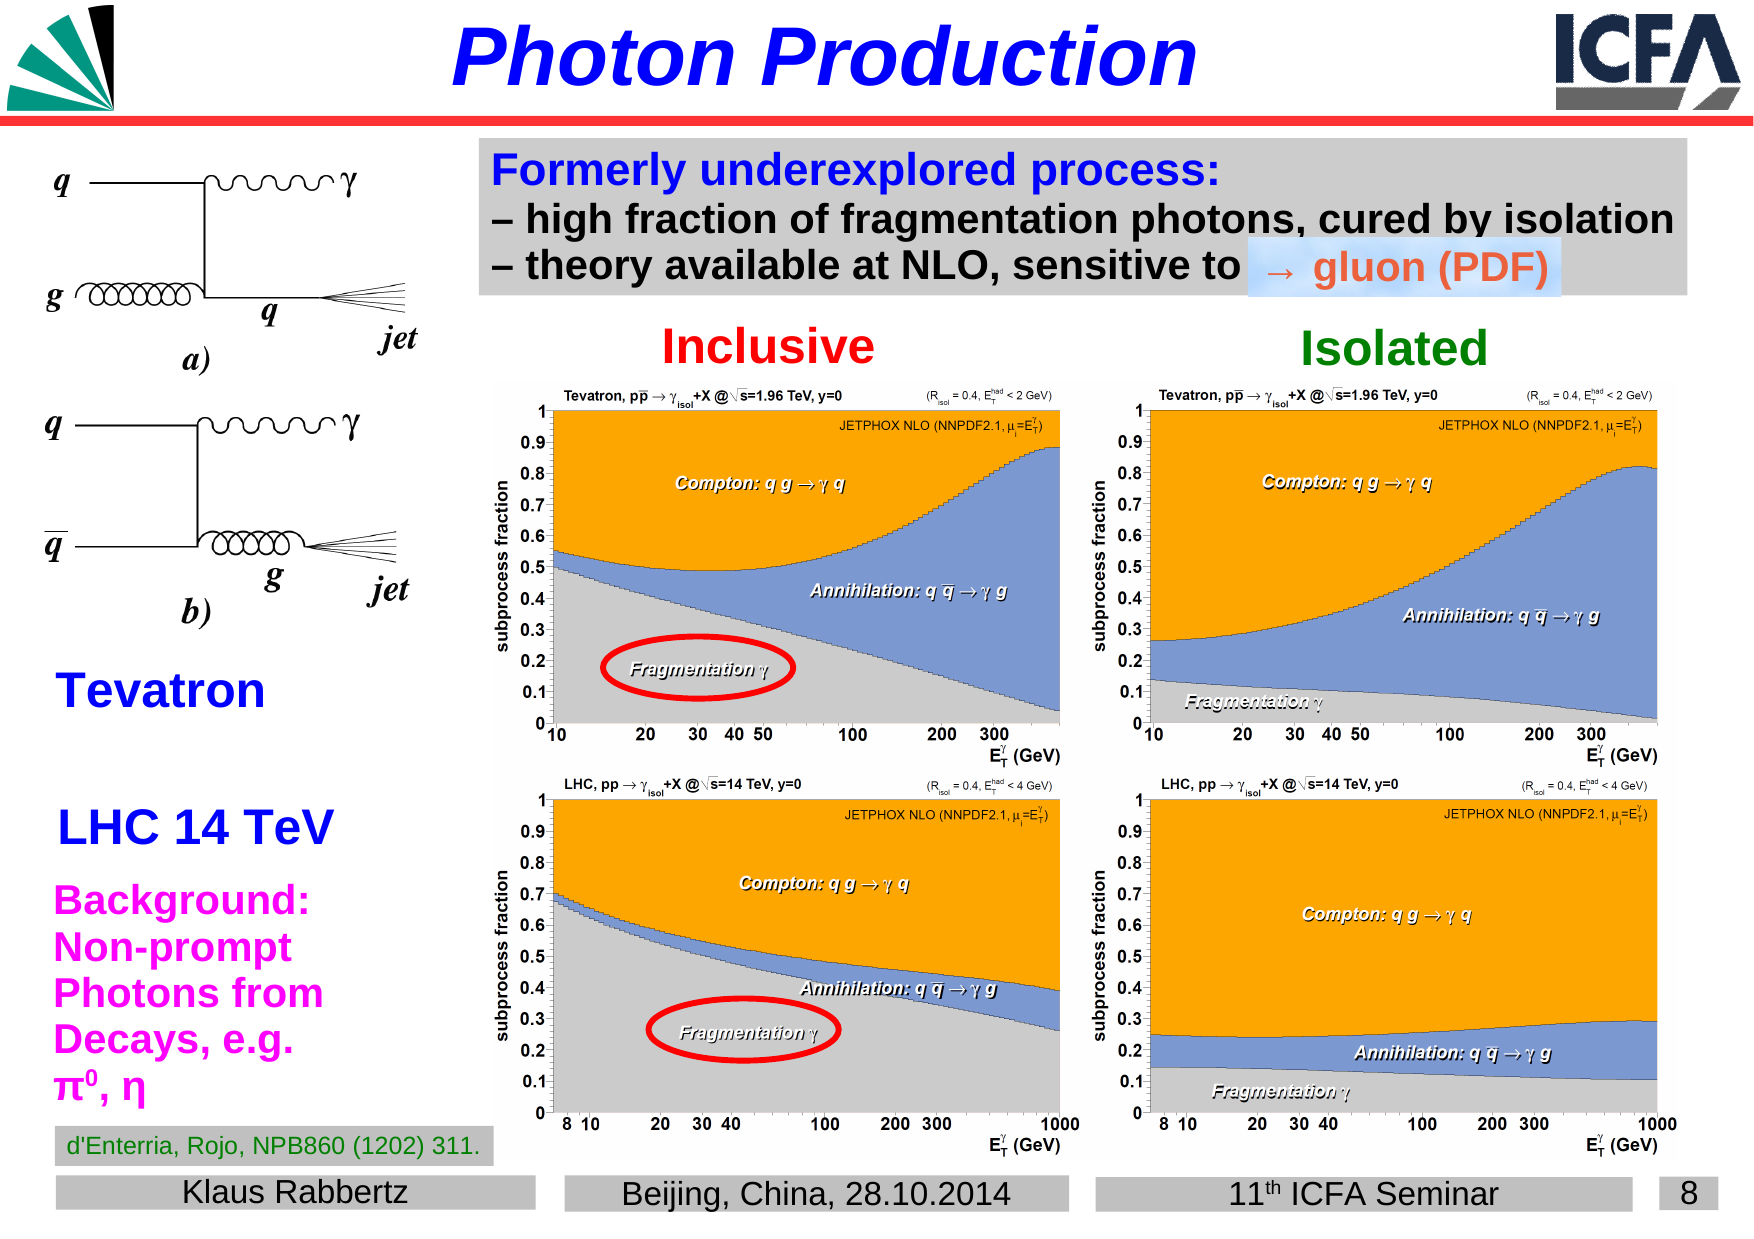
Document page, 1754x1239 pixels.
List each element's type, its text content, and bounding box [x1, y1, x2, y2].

picture [43, 162, 425, 378]
text_box Isolated [1288, 314, 1502, 383]
text_box Inclusive [649, 312, 888, 381]
title Photon Production [129, 0, 1545, 114]
picture [491, 382, 1678, 1161]
text_box → gluon (PDF) [1247, 237, 1562, 297]
text_box d'Enterria, Rojo, NPB860 (1202) 311. [54, 1125, 492, 1166]
picture [7, 5, 114, 112]
text_box Formerly underexplored process: – high fraction of fragmentation photons, cured by isolation – theory available at NLO, sensitive to [478, 138, 1687, 296]
text_box Background: Non-prompt Photons from Decays, e.g. π0, η [41, 870, 337, 1118]
text_box LHC 14 TeV [45, 793, 343, 862]
picture [1556, 14, 1741, 110]
text_box Tevatron [43, 656, 275, 725]
picture [38, 402, 415, 635]
